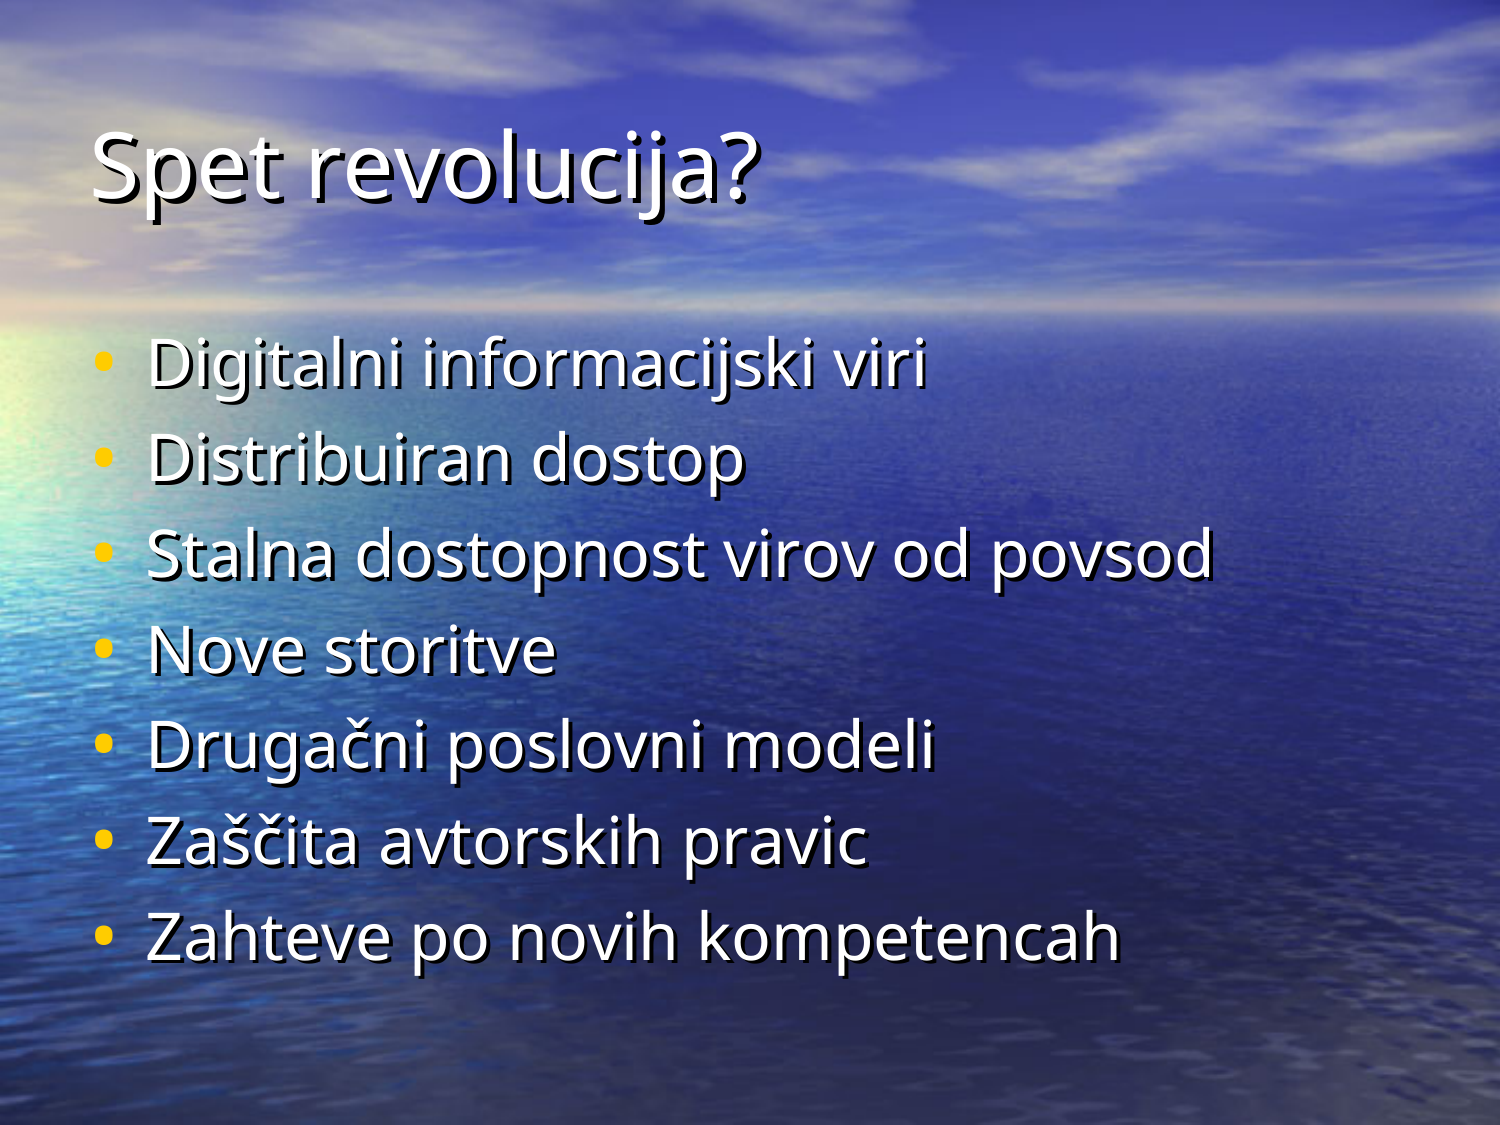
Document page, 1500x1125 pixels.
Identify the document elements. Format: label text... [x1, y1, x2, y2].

list Digitalni informacijski viri Distribuiran dostop Stalna dostopnost virov od povsod Nove storitve Drugačni poslovni modeli Zaščita avtorskih pravic Zahteve po novih kompetencah [75, 312, 1426, 988]
title Spet revolucija? [75, 47, 1426, 276]
picture [0, 0, 1500, 1125]
